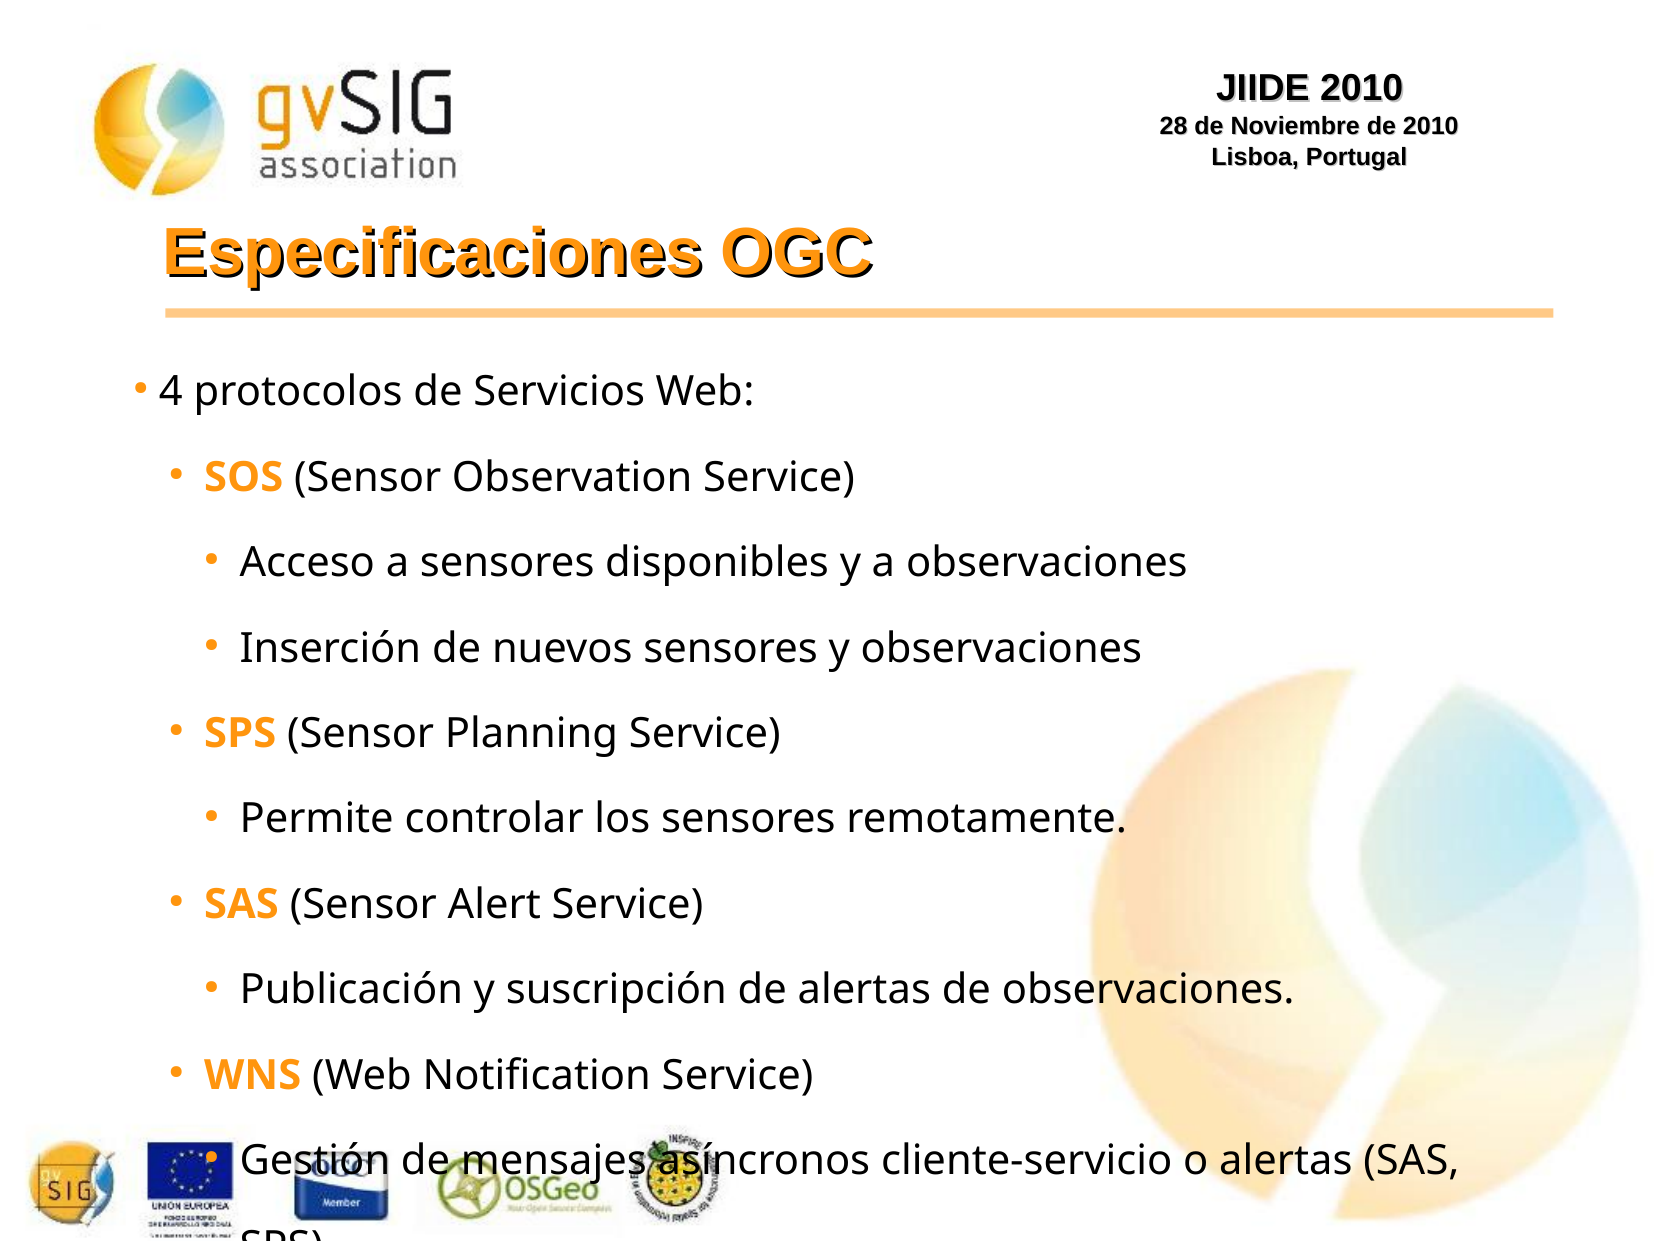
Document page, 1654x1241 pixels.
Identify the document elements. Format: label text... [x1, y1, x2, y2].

picture [1, 0, 1654, 1241]
text_box 4 protocolos de Servicios Web: SOS (Sensor Observation Service) Acceso a sensores disponibles y a observaciones Inserción de nuevos sensores y observaciones SPS (Sensor Planning Service) Permite controlar los sensores remotamente. SAS (Sensor Alert Service) Publicación y suscripción de alertas de observaciones. WNS (Web Notification Service) Gestión de mensajes asíncronos cliente-servicio o alertas (SAS, SPS) [118, 325, 1477, 1116]
text_box Especificaciones OGC [147, 206, 891, 297]
picture [270, 1233, 281, 1241]
